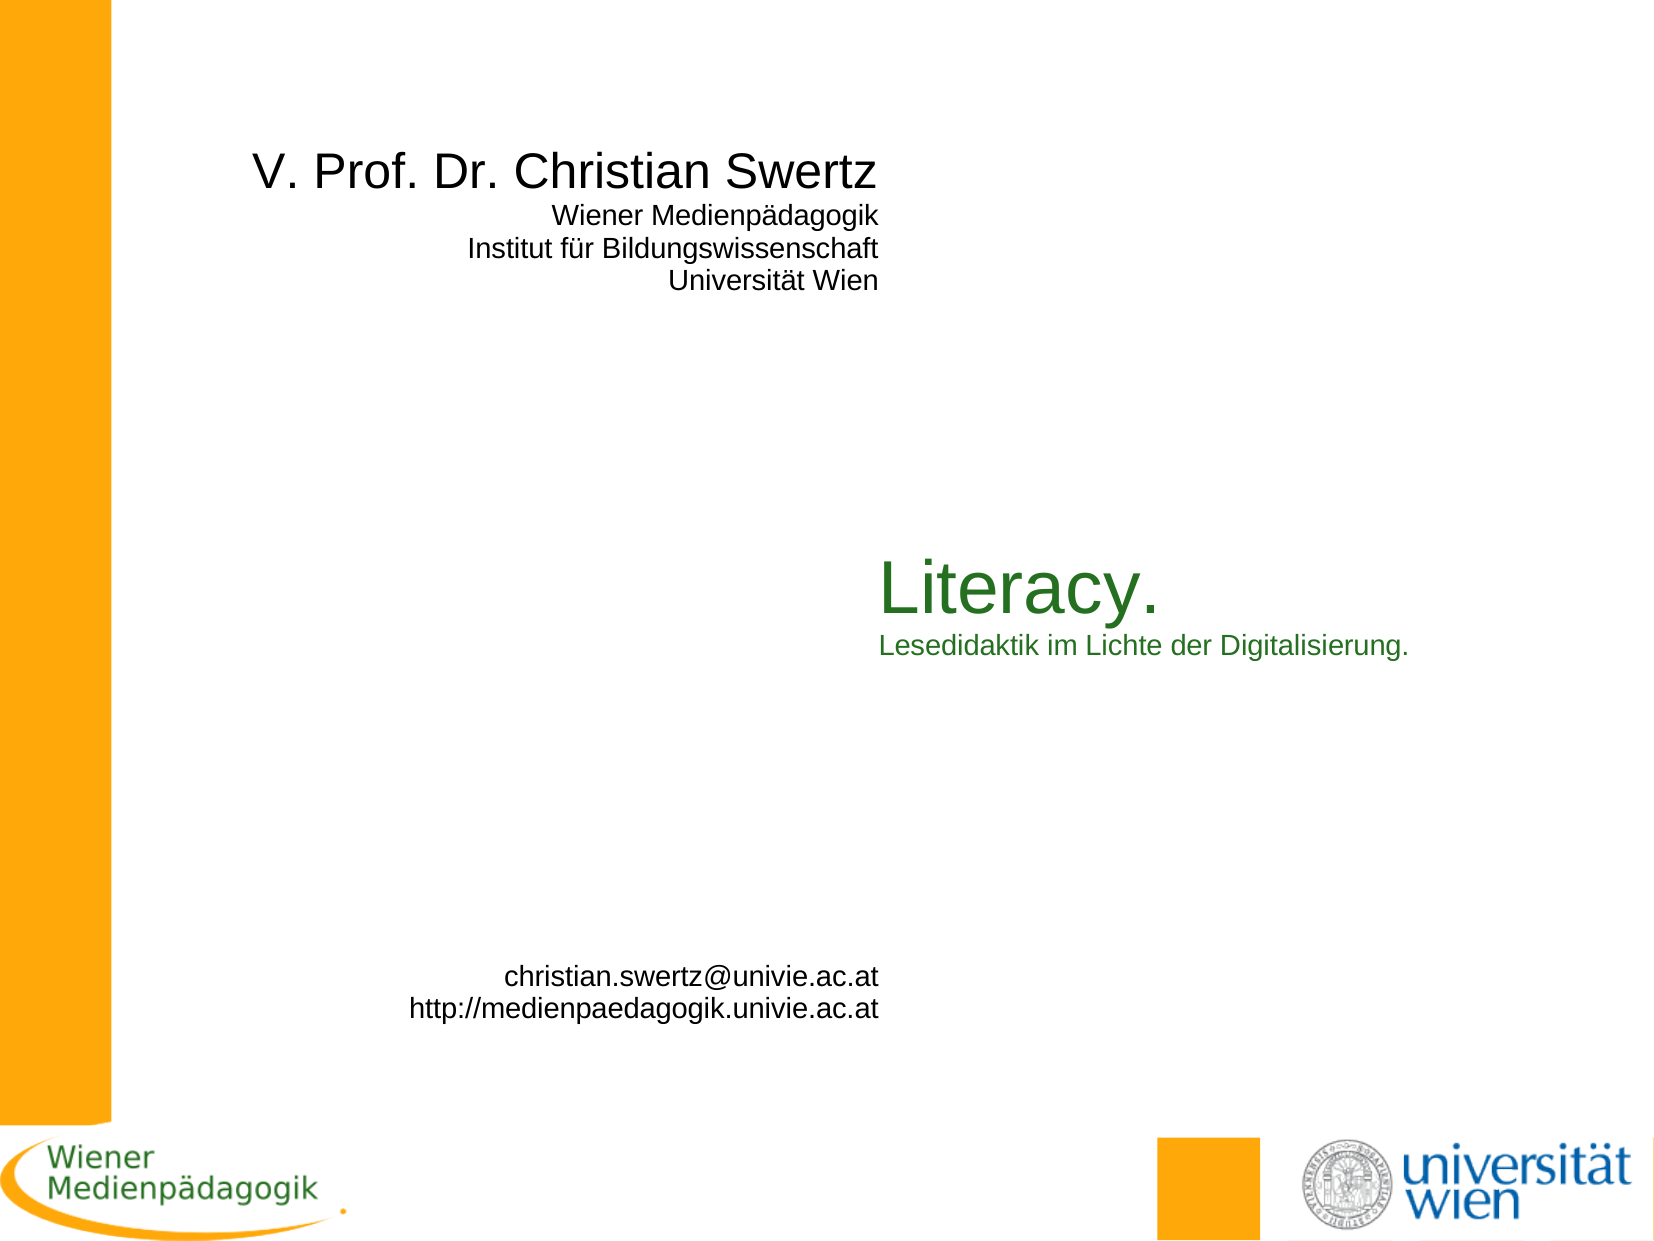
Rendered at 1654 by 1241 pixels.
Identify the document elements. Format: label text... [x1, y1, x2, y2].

text_box christian.swertz@univie.ac.at http://medienpaedagogik.univie.ac.at [320, 959, 879, 1094]
text_box V. Prof. Dr. Christian Swertz Wiener Medienpädagogik Institut für Bildungswissenschaft Universität Wien [244, 143, 879, 315]
text_box [1277, 1081, 1654, 1241]
picture [0, 1114, 398, 1241]
picture [1299, 1135, 1636, 1234]
text_box Literacy. Lesedidaktik im Lichte der Digitalisierung. [878, 545, 1612, 732]
